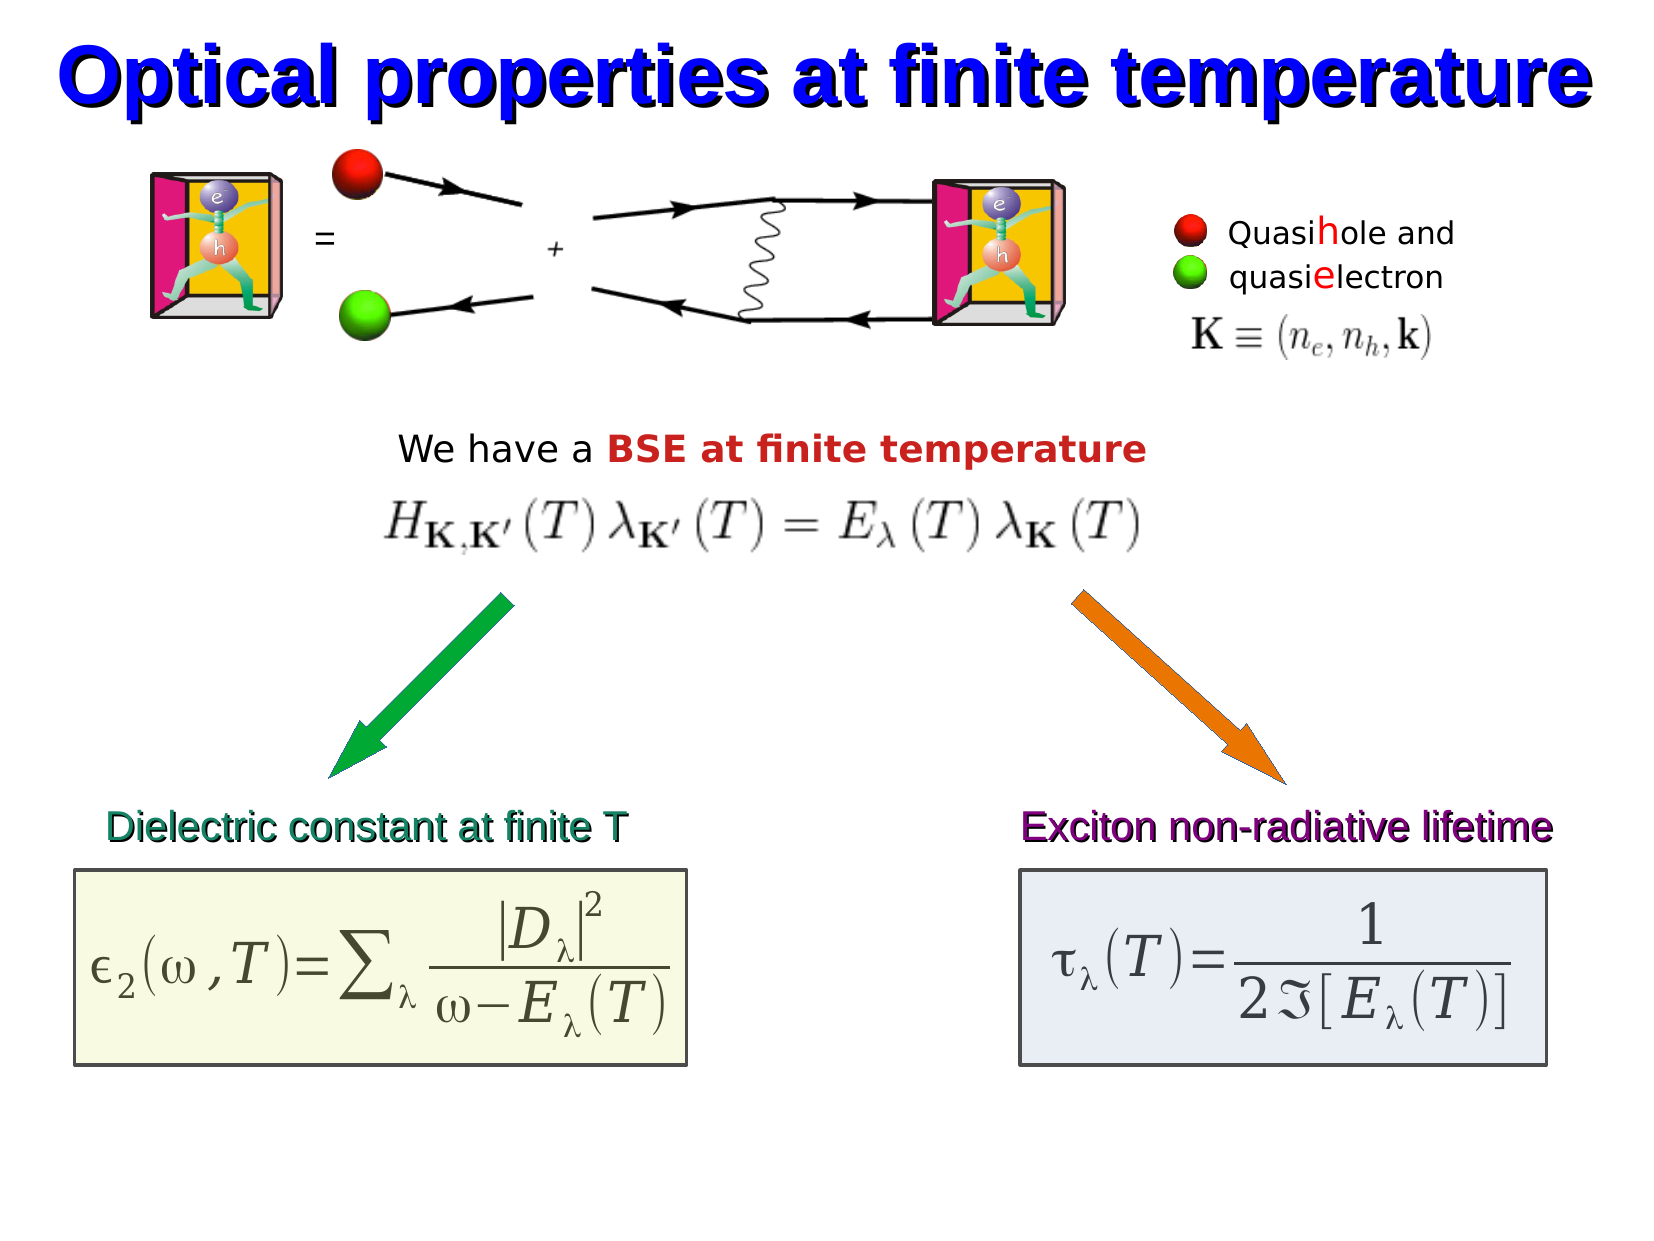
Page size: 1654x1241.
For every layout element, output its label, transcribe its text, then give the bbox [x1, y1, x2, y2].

picture [150, 172, 283, 319]
text_box Dielectric constant at finite T [90, 795, 646, 852]
text_box Optical properties at finite temperature [15, 21, 1636, 127]
picture [315, 526, 1141, 556]
picture [332, 149, 1431, 360]
text_box [1071, 589, 1287, 785]
text_box Quasihole and quasielectron [1202, 202, 1481, 305]
text_box [328, 592, 515, 779]
text_box [1020, 870, 1547, 1066]
text_box We have a BSE at finite temperature [105, 420, 1441, 526]
picture [1174, 214, 1202, 247]
text_box [74, 870, 687, 1066]
text_box Exciton non-radiative lifetime [1005, 795, 1576, 856]
text_box = [299, 210, 365, 279]
picture [1173, 255, 1202, 289]
